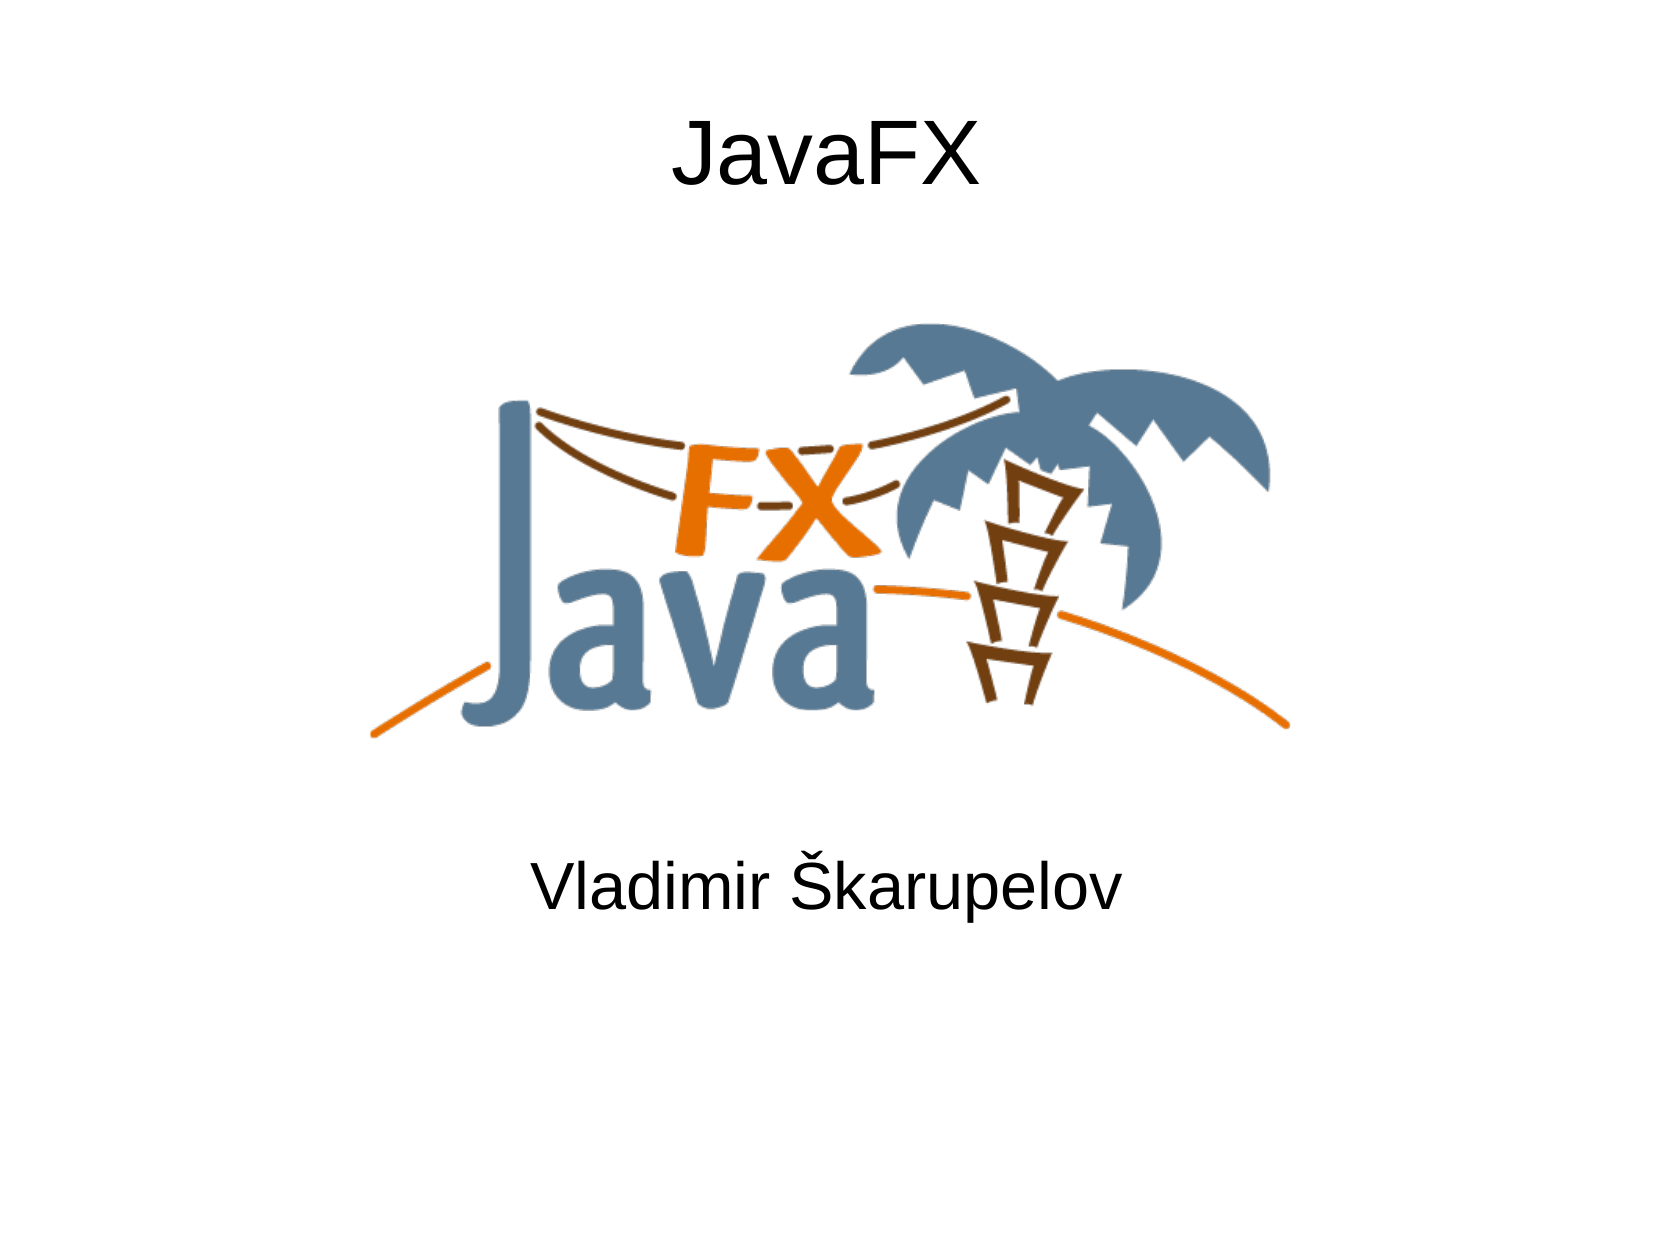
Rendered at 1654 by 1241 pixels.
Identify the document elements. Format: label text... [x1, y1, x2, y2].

title JavaFX [82, 56, 1571, 250]
subtitle Vladimir Škarupelov [82, 297, 1571, 1102]
picture [361, 295, 1300, 764]
